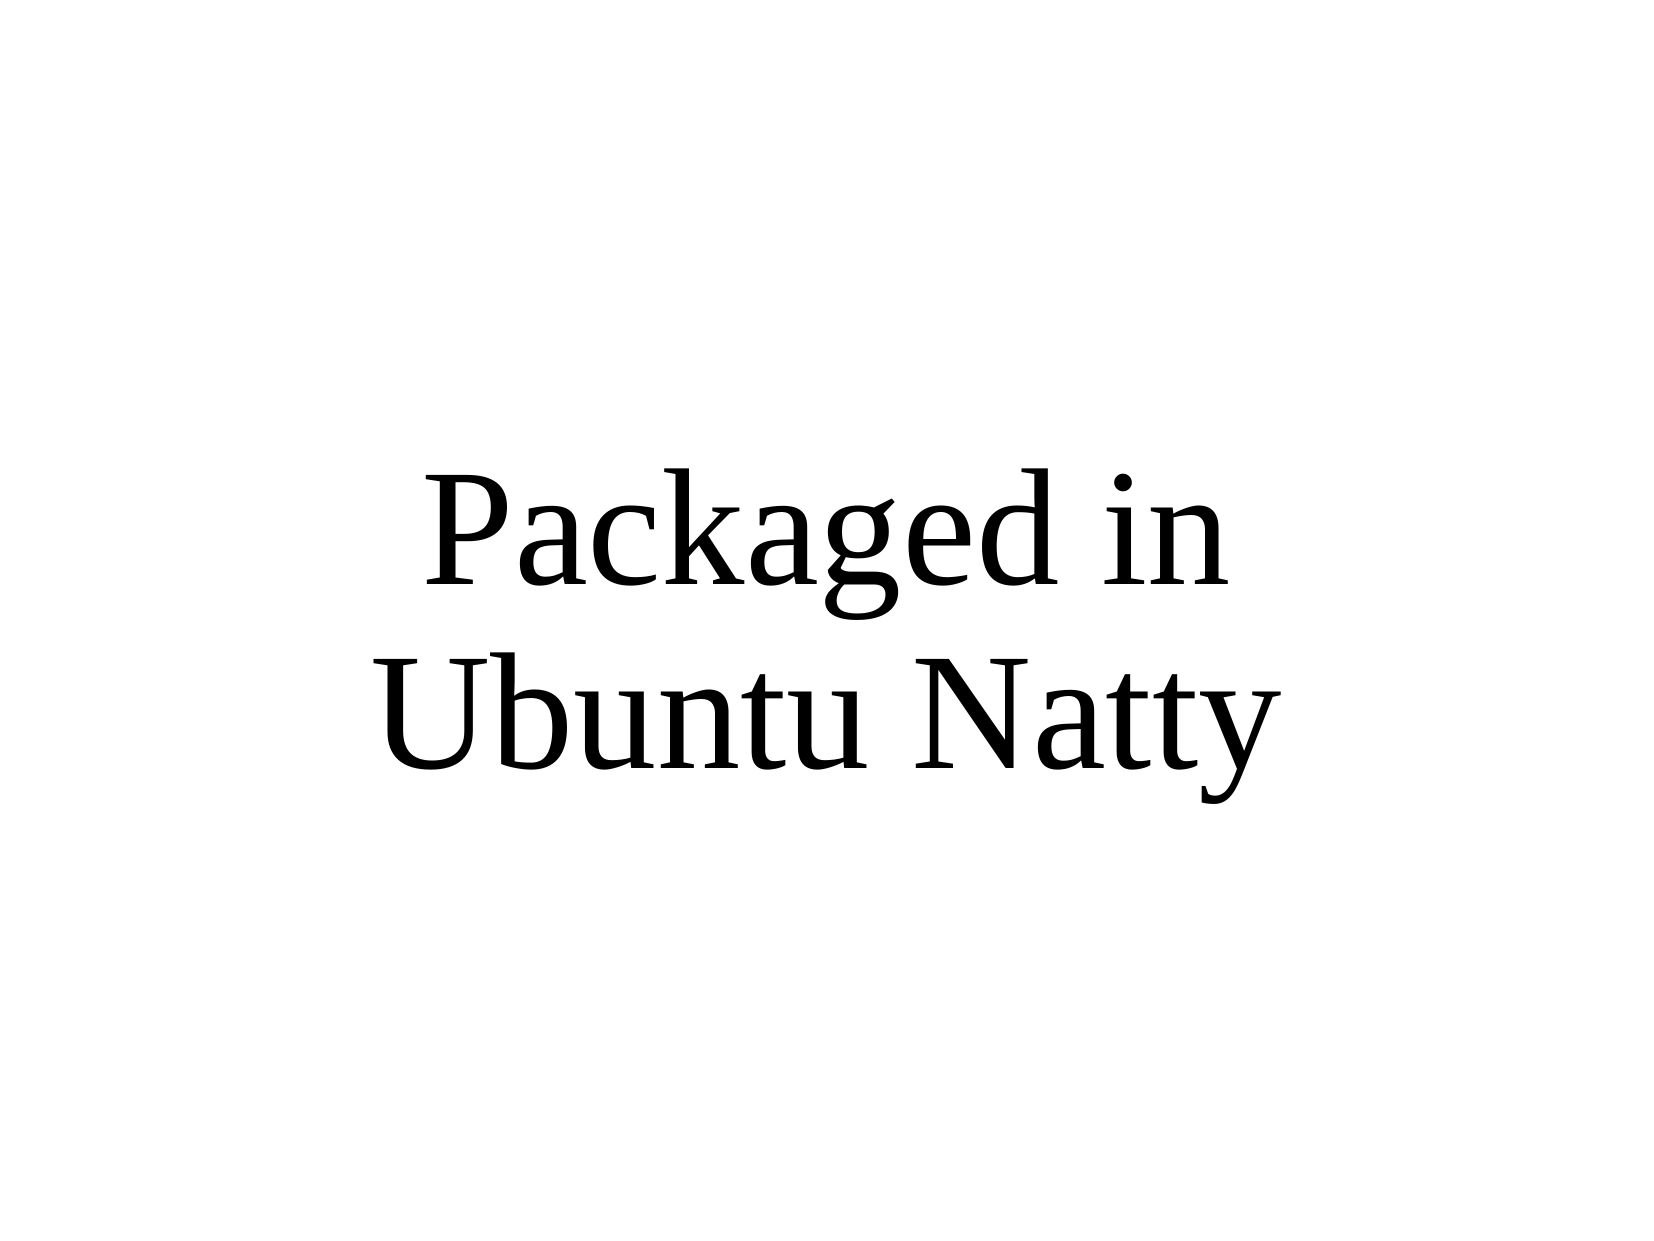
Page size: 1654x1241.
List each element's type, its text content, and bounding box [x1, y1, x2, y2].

title Packaged in Ubuntu Natty [0, 435, 1654, 805]
